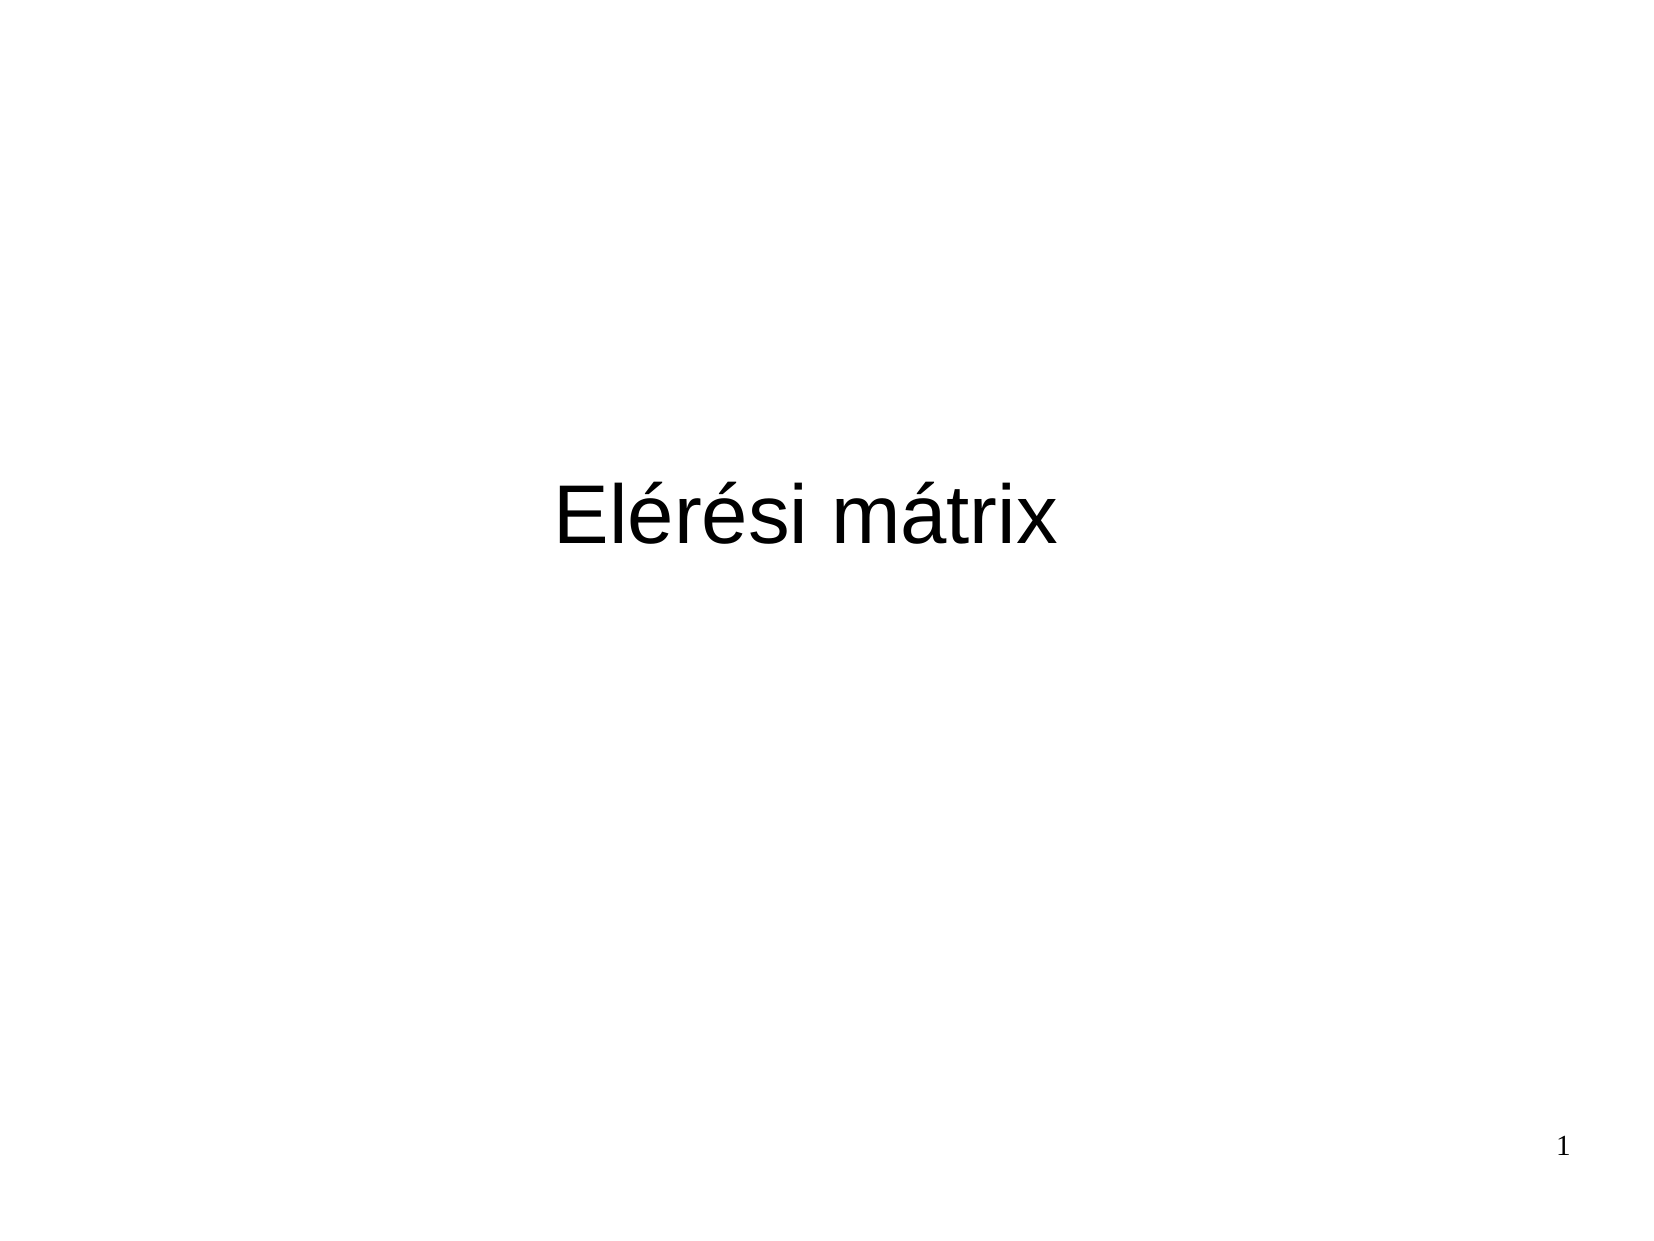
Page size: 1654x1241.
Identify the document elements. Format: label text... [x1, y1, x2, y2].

title Elérési mátrix [103, 406, 1509, 614]
